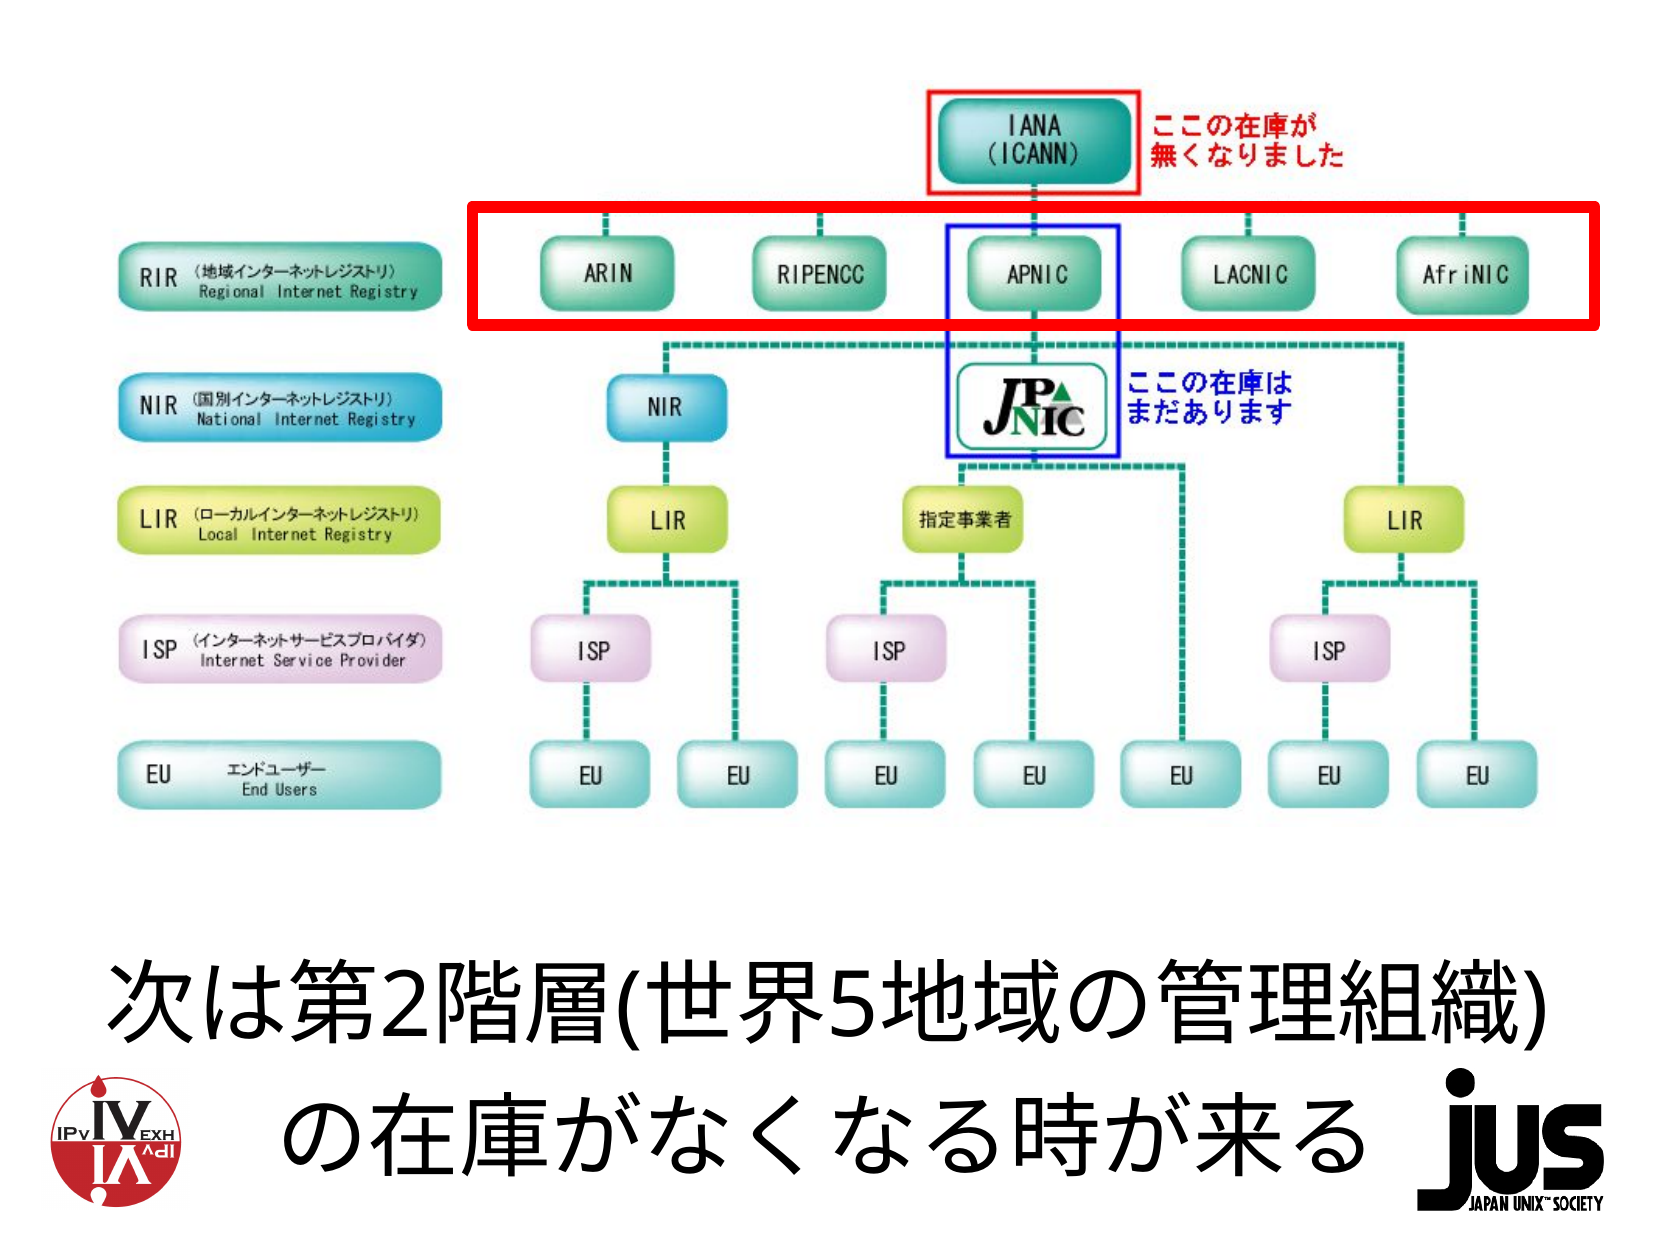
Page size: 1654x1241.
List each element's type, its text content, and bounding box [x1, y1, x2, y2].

picture [41, 1068, 190, 1210]
title 次は第2階層(世界5地域の管理組織) の在庫がなくなる時が来る [82, 944, 1571, 1182]
picture [88, 80, 1565, 827]
picture [478, 213, 1565, 319]
picture [1417, 1068, 1604, 1211]
